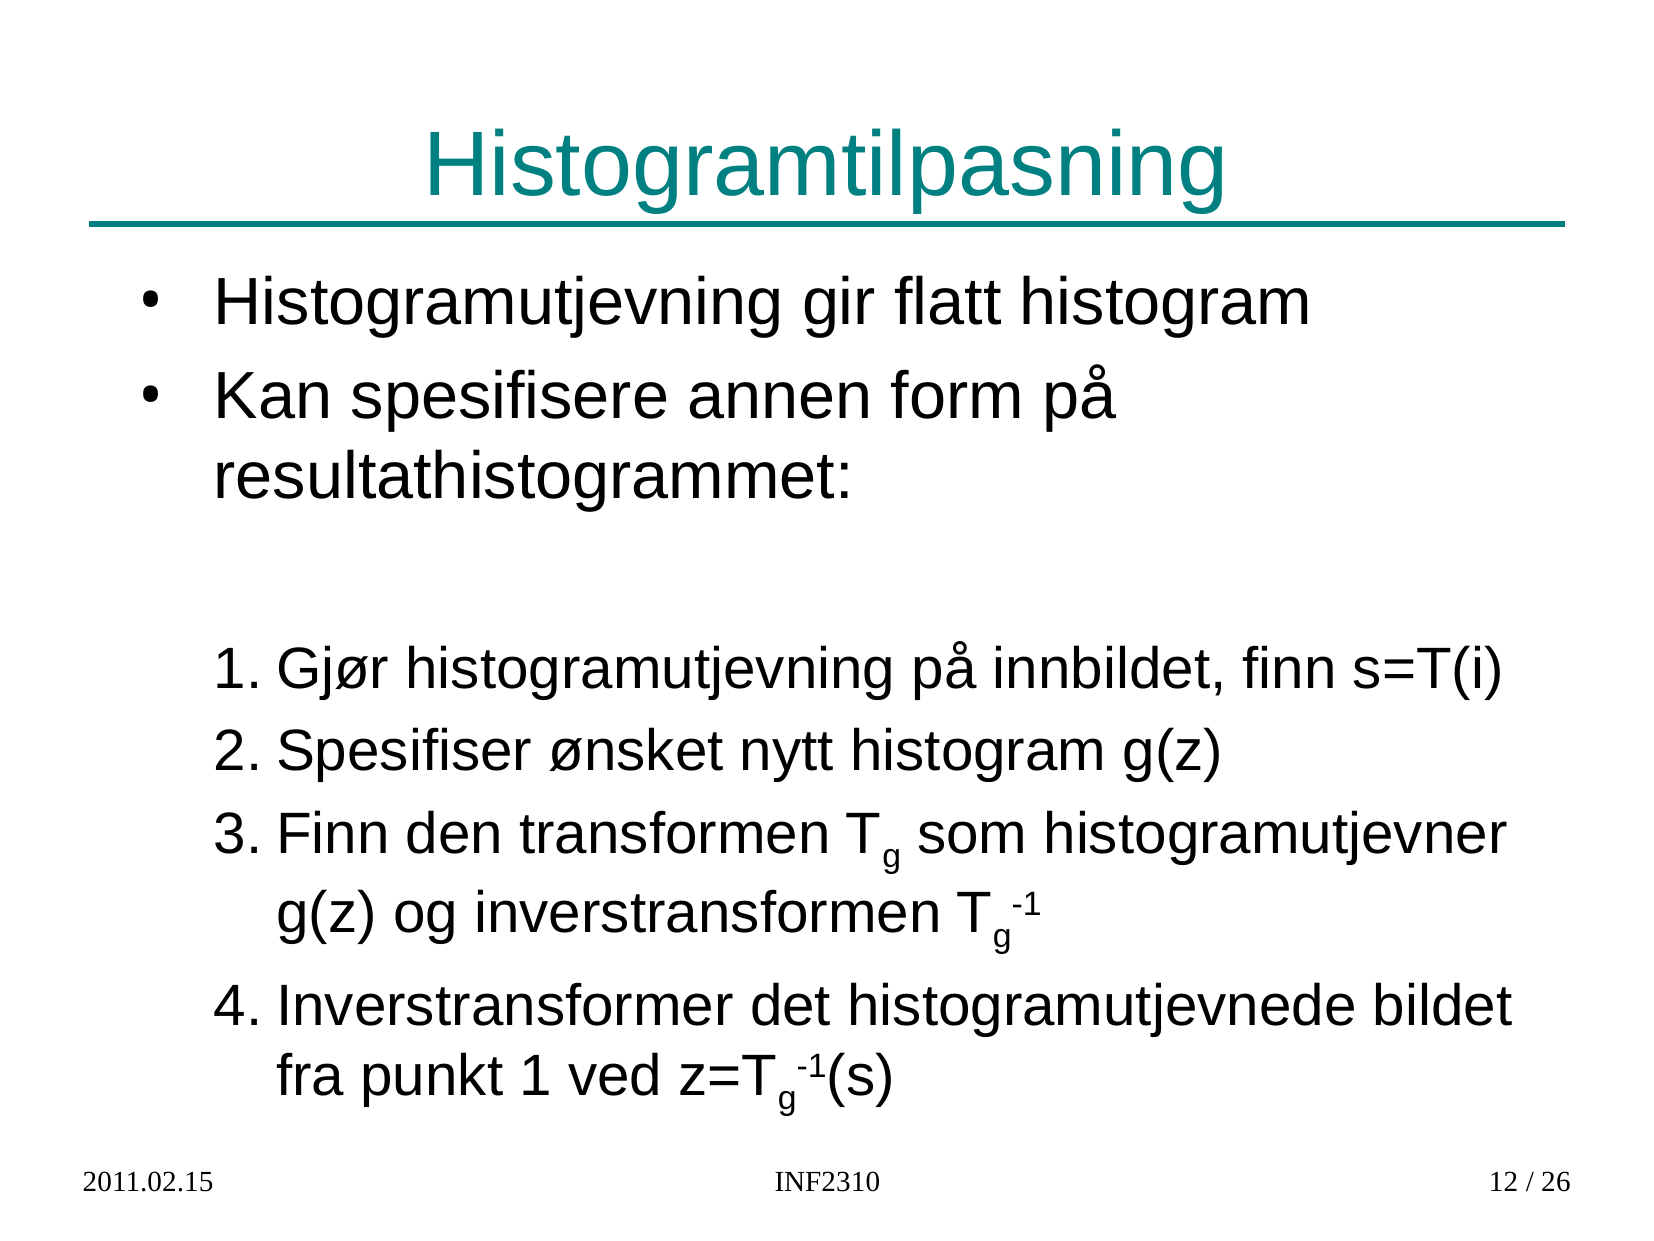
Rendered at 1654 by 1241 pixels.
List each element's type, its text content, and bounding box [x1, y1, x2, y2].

list Histogramutjevning gir flatt histogram Kan spesifisere annen form på resultathistogrammet: Gjør histogramutjevning på innbildet, finn s=T(i) Spesifiser ønsket nytt histogram g(z) Finn den transformen Tg som histogramutjevner g(z) og inverstransformen Tg-1 Inverstransformer det histogramutjevnede bildet fra punkt 1 ved z=Tg-1(s) [123, 250, 1530, 1114]
title Histogramtilpasning [123, 68, 1530, 249]
